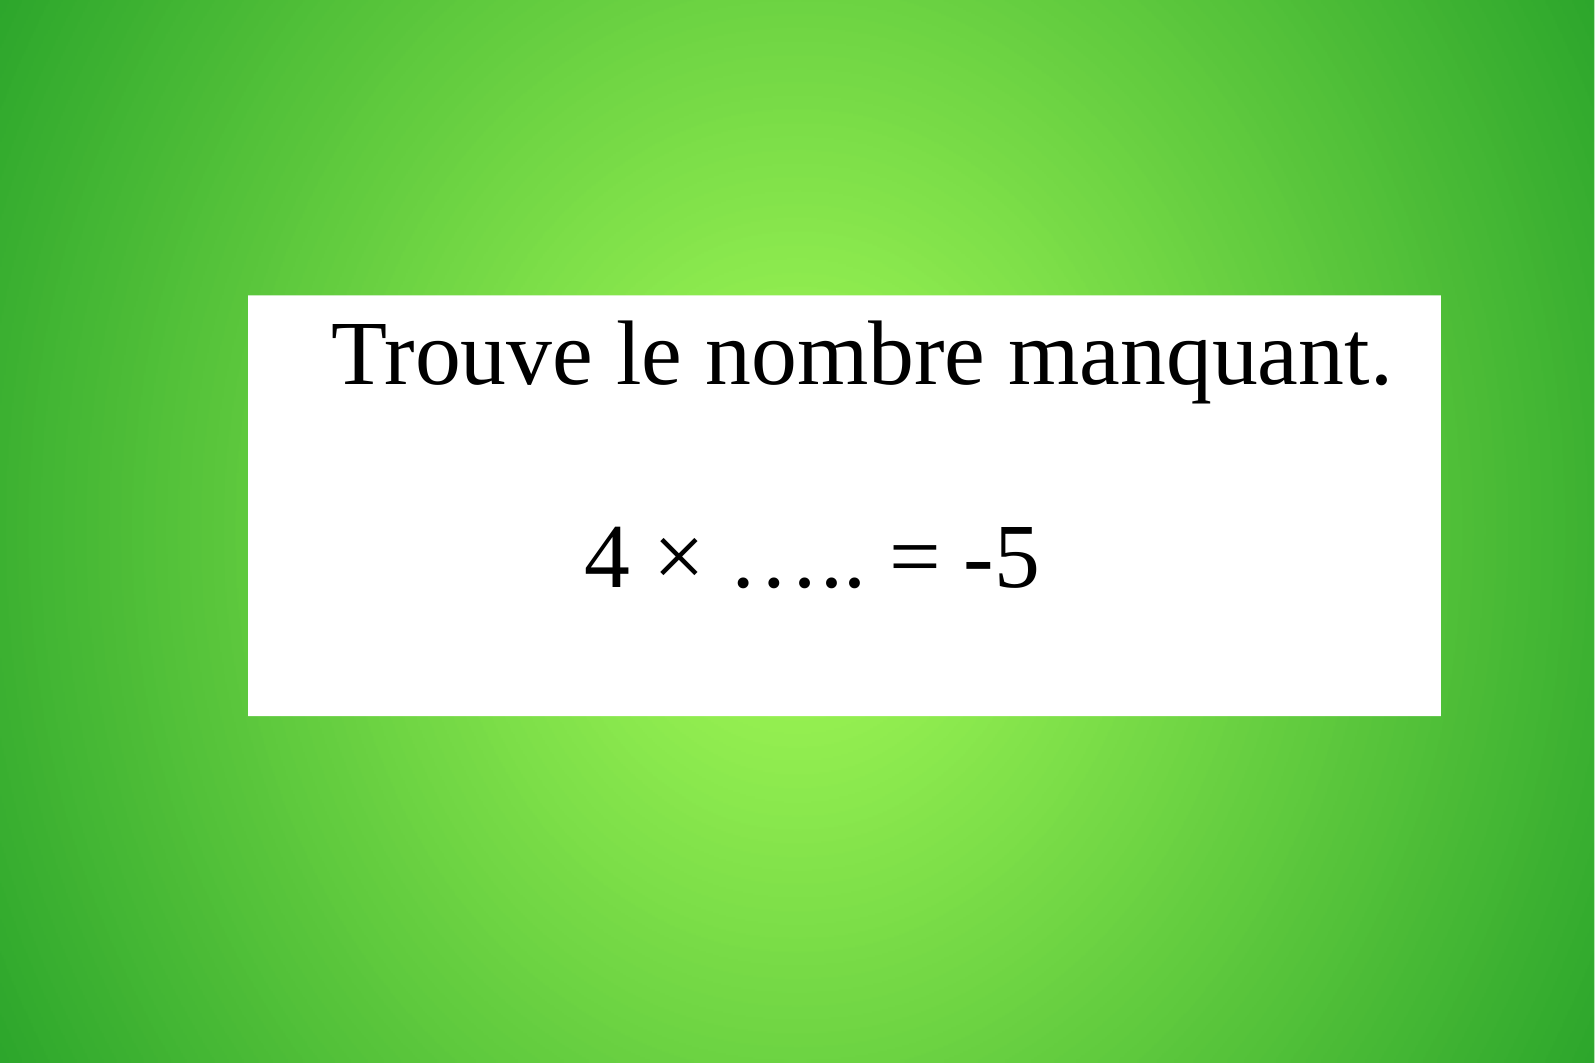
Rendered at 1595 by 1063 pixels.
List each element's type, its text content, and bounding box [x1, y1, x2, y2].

picture [0, 0, 1595, 1063]
text_box Trouve le nombre manquant. 4 × ….. = -5 [248, 295, 1441, 717]
